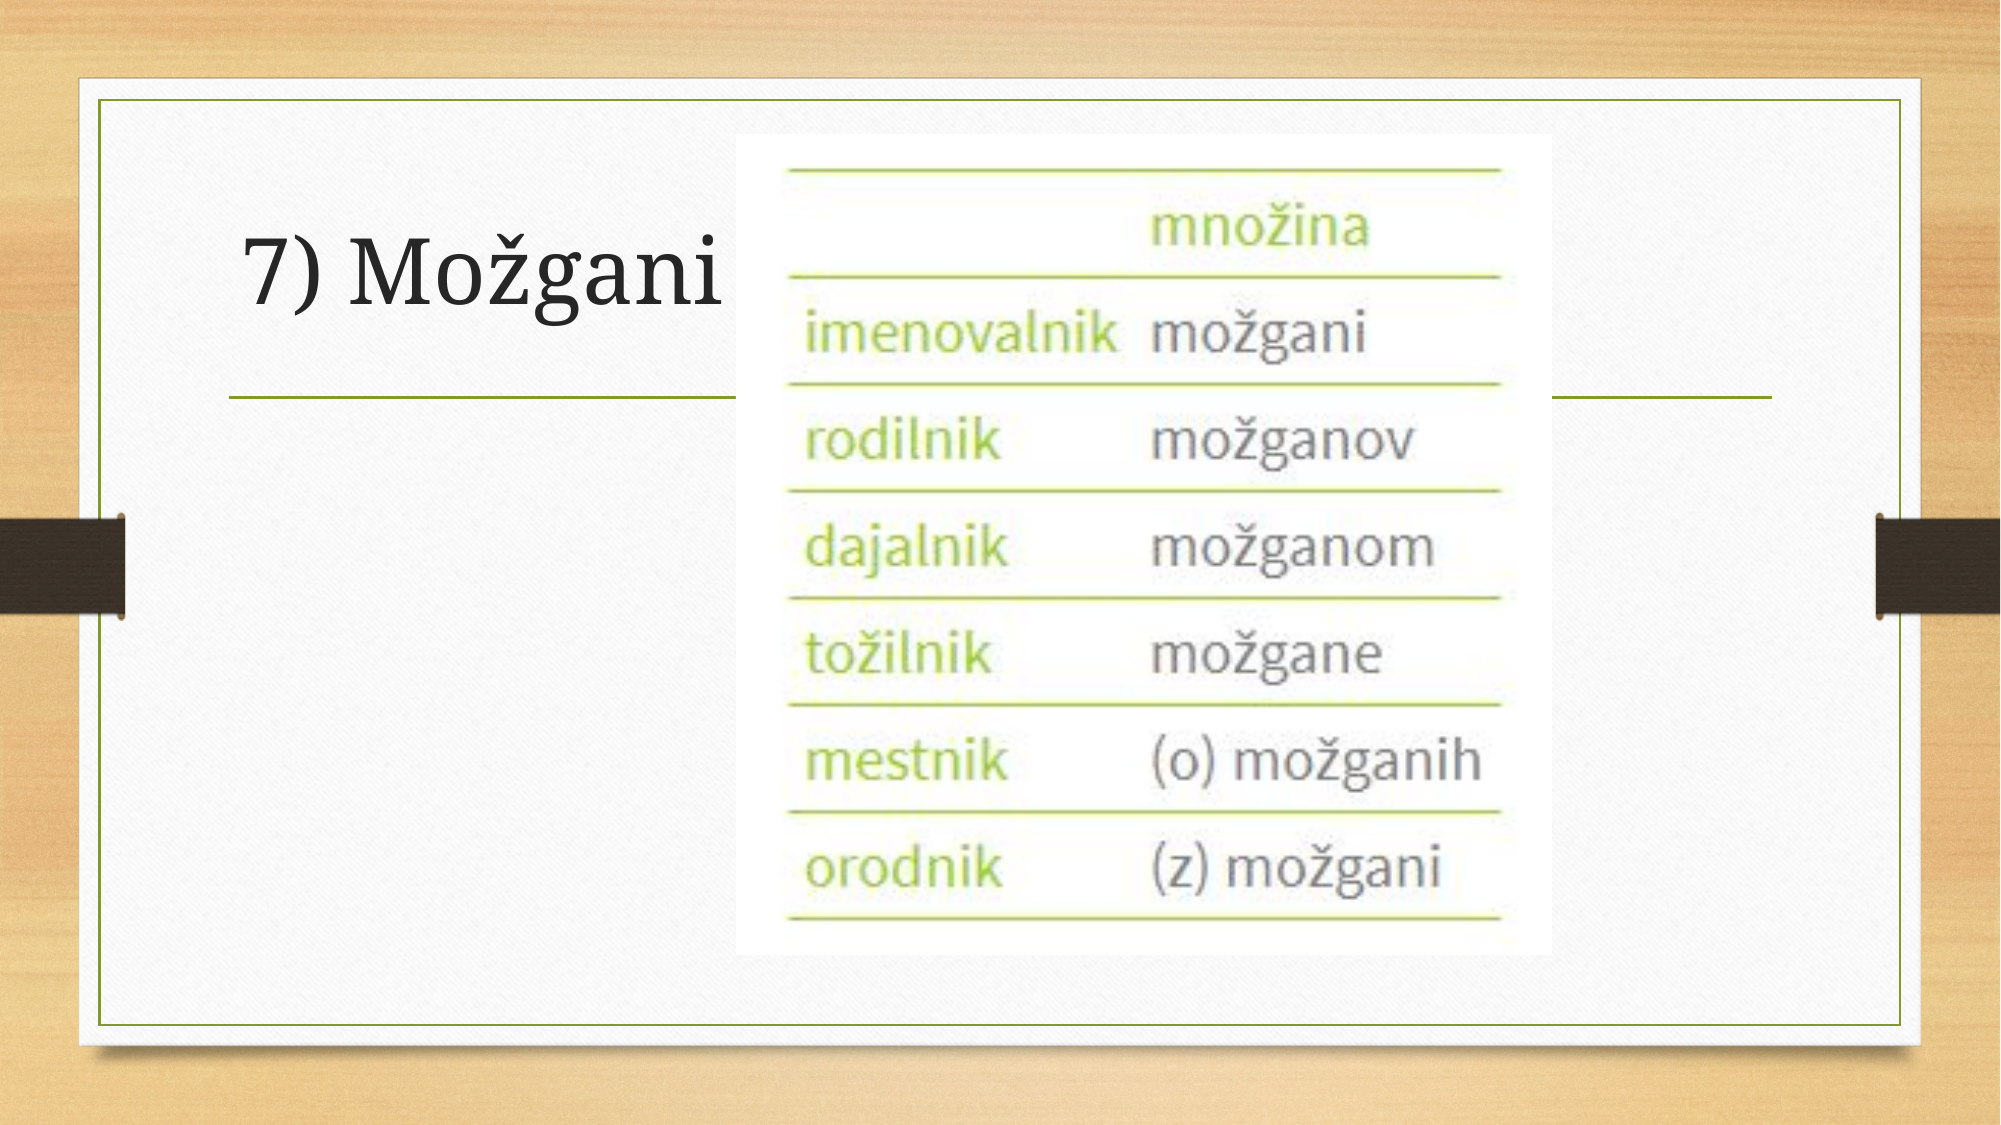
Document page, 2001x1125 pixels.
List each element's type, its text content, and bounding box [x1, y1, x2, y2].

title 7) Možgani [212, 161, 735, 376]
picture [735, 134, 1552, 955]
